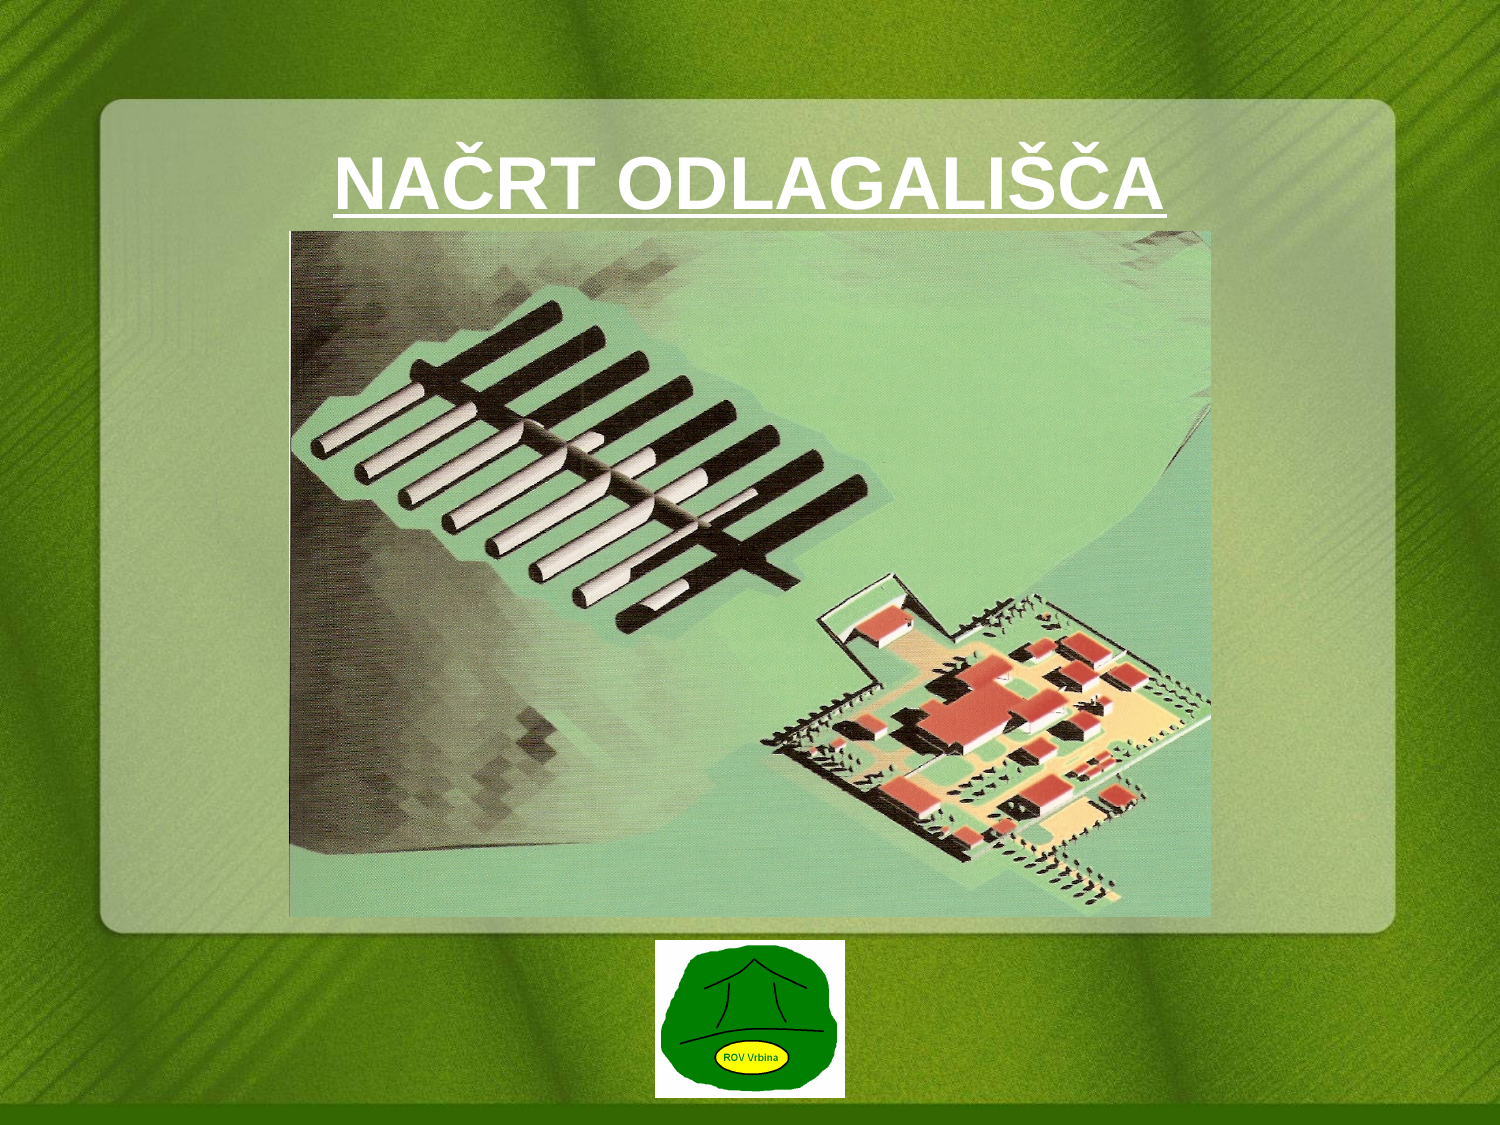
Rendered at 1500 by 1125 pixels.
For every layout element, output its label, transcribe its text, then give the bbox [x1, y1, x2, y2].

picture [655, 940, 845, 1098]
text_box NAČRT ODLAGALIŠČA [123, 125, 1377, 235]
text_box [0, 0, 1500, 1125]
picture [289, 231, 1211, 917]
